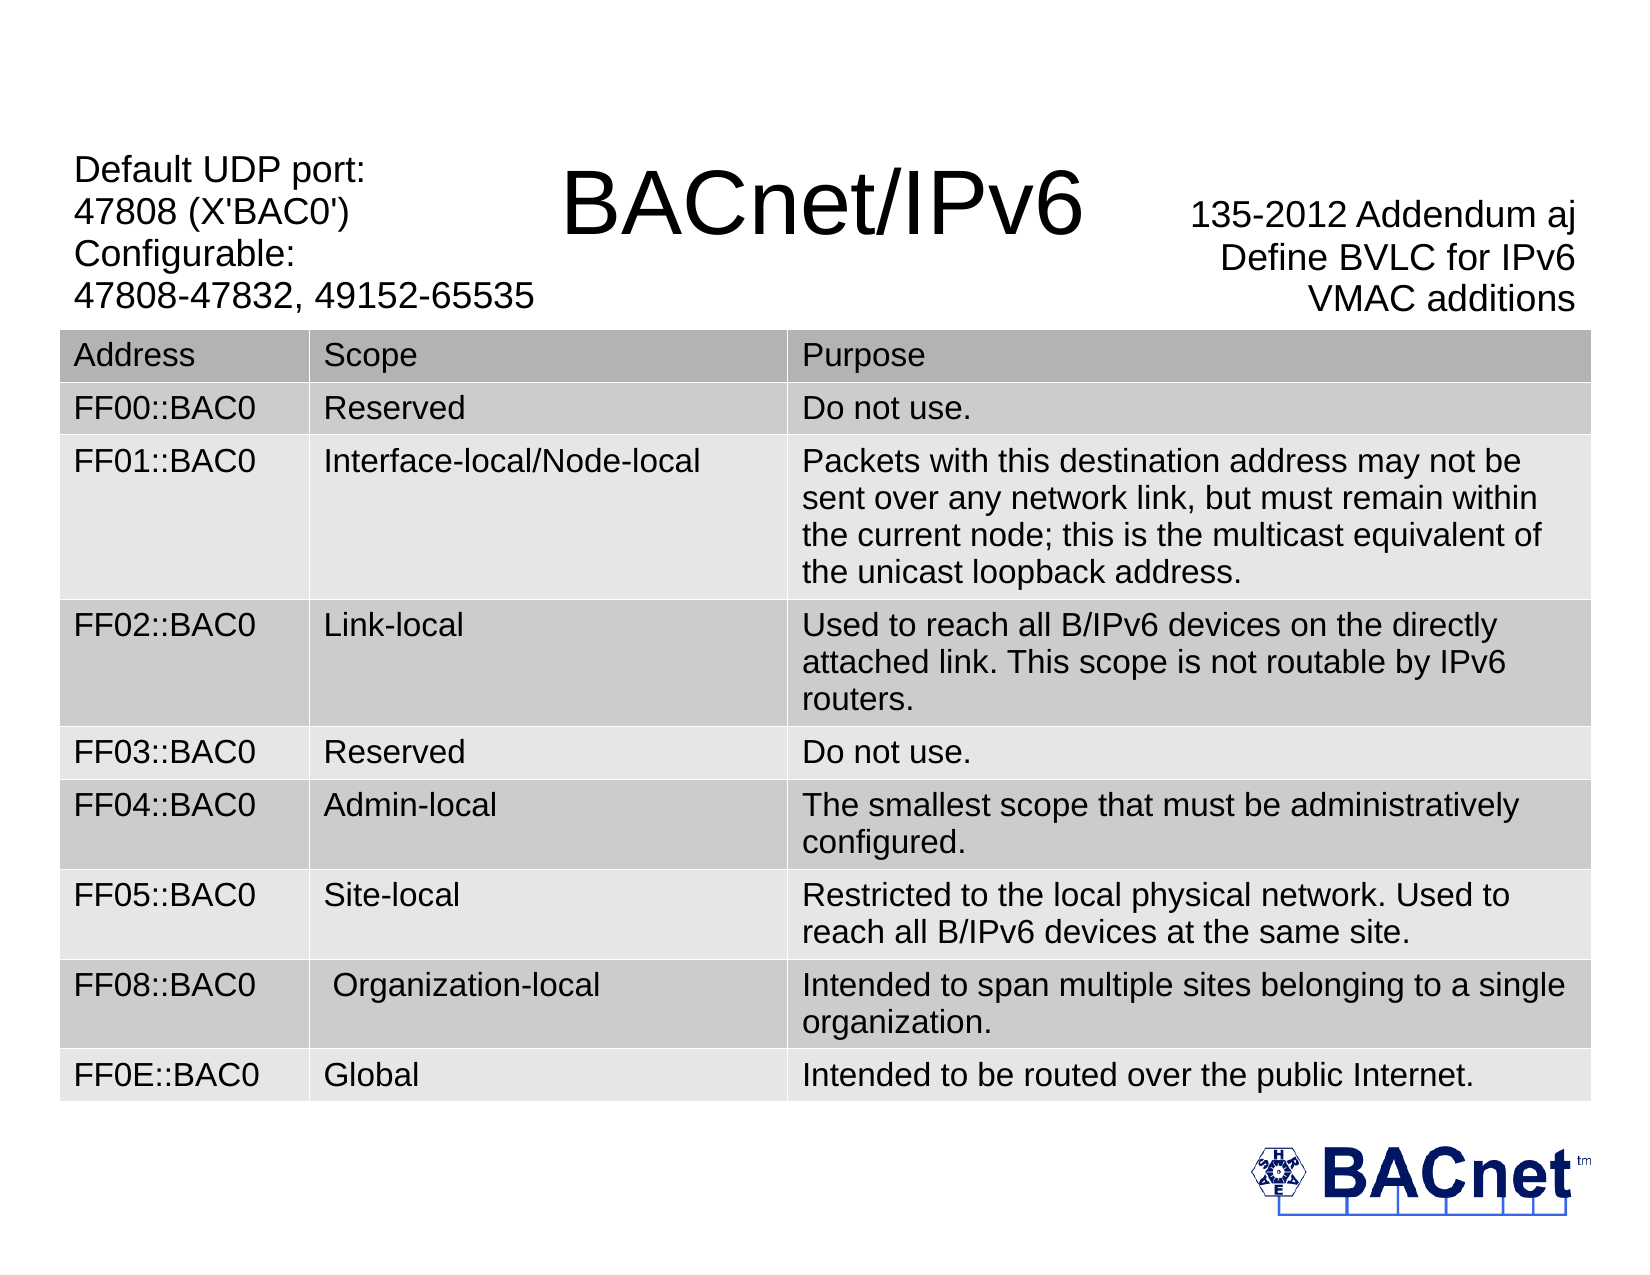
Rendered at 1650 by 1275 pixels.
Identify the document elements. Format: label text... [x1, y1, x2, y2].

table_cell Admin-local [310, 780, 787, 869]
table_cell Restricted to the local physical network. Used to reach all B/IPv6 devices at the same site. [788, 870, 1591, 959]
table_cell Link-local [310, 600, 787, 726]
table_cell FF00::BAC0 [60, 383, 309, 434]
table_cell Site-local [310, 870, 787, 959]
table_cell Used to reach all B/IPv6 devices on the directly attached link. This scope is not routable by IPv6 routers. [788, 600, 1591, 726]
title BACnet/IPv6 [134, 113, 1513, 292]
table_cell Global [310, 1049, 787, 1101]
text_box 135-2012 Addendum aj Define BVLC for IPv6 VMAC additions [1133, 186, 1591, 328]
table_header Scope [310, 330, 787, 382]
table_cell Packets with this destination address may not be sent over any network link, but must remain within the current node; this is the multicast equivalent of the unicast loopback address. [788, 435, 1591, 599]
table_cell Organization-local [310, 960, 787, 1048]
table_header Purpose [788, 330, 1591, 382]
table_cell Do not use. [788, 383, 1591, 434]
table_cell FF04::BAC0 [60, 780, 309, 869]
table_cell Intended to span multiple sites belonging to a single organization. [788, 960, 1591, 1048]
table_cell Do not use. [788, 727, 1591, 779]
table_cell FF02::BAC0 [60, 600, 309, 726]
table_cell Interface-local/Node-local [310, 435, 787, 599]
table_cell The smallest scope that must be administratively configured. [788, 780, 1591, 869]
table_cell FF05::BAC0 [60, 870, 309, 959]
table_cell FF01::BAC0 [60, 435, 309, 599]
table_cell FF0E::BAC0 [60, 1049, 309, 1101]
table_cell Intended to be routed over the public Internet. [788, 1049, 1591, 1101]
table_cell Reserved [310, 383, 787, 434]
table_header Address [60, 330, 309, 382]
text_box Default UDP port: 47808 (X'BAC0') Configurable: 47808-47832, 49152-65535 [59, 141, 555, 325]
picture [1251, 1146, 1591, 1216]
table_cell FF08::BAC0 [60, 960, 309, 1048]
table_cell Reserved [310, 727, 787, 779]
table_cell FF03::BAC0 [60, 727, 309, 779]
